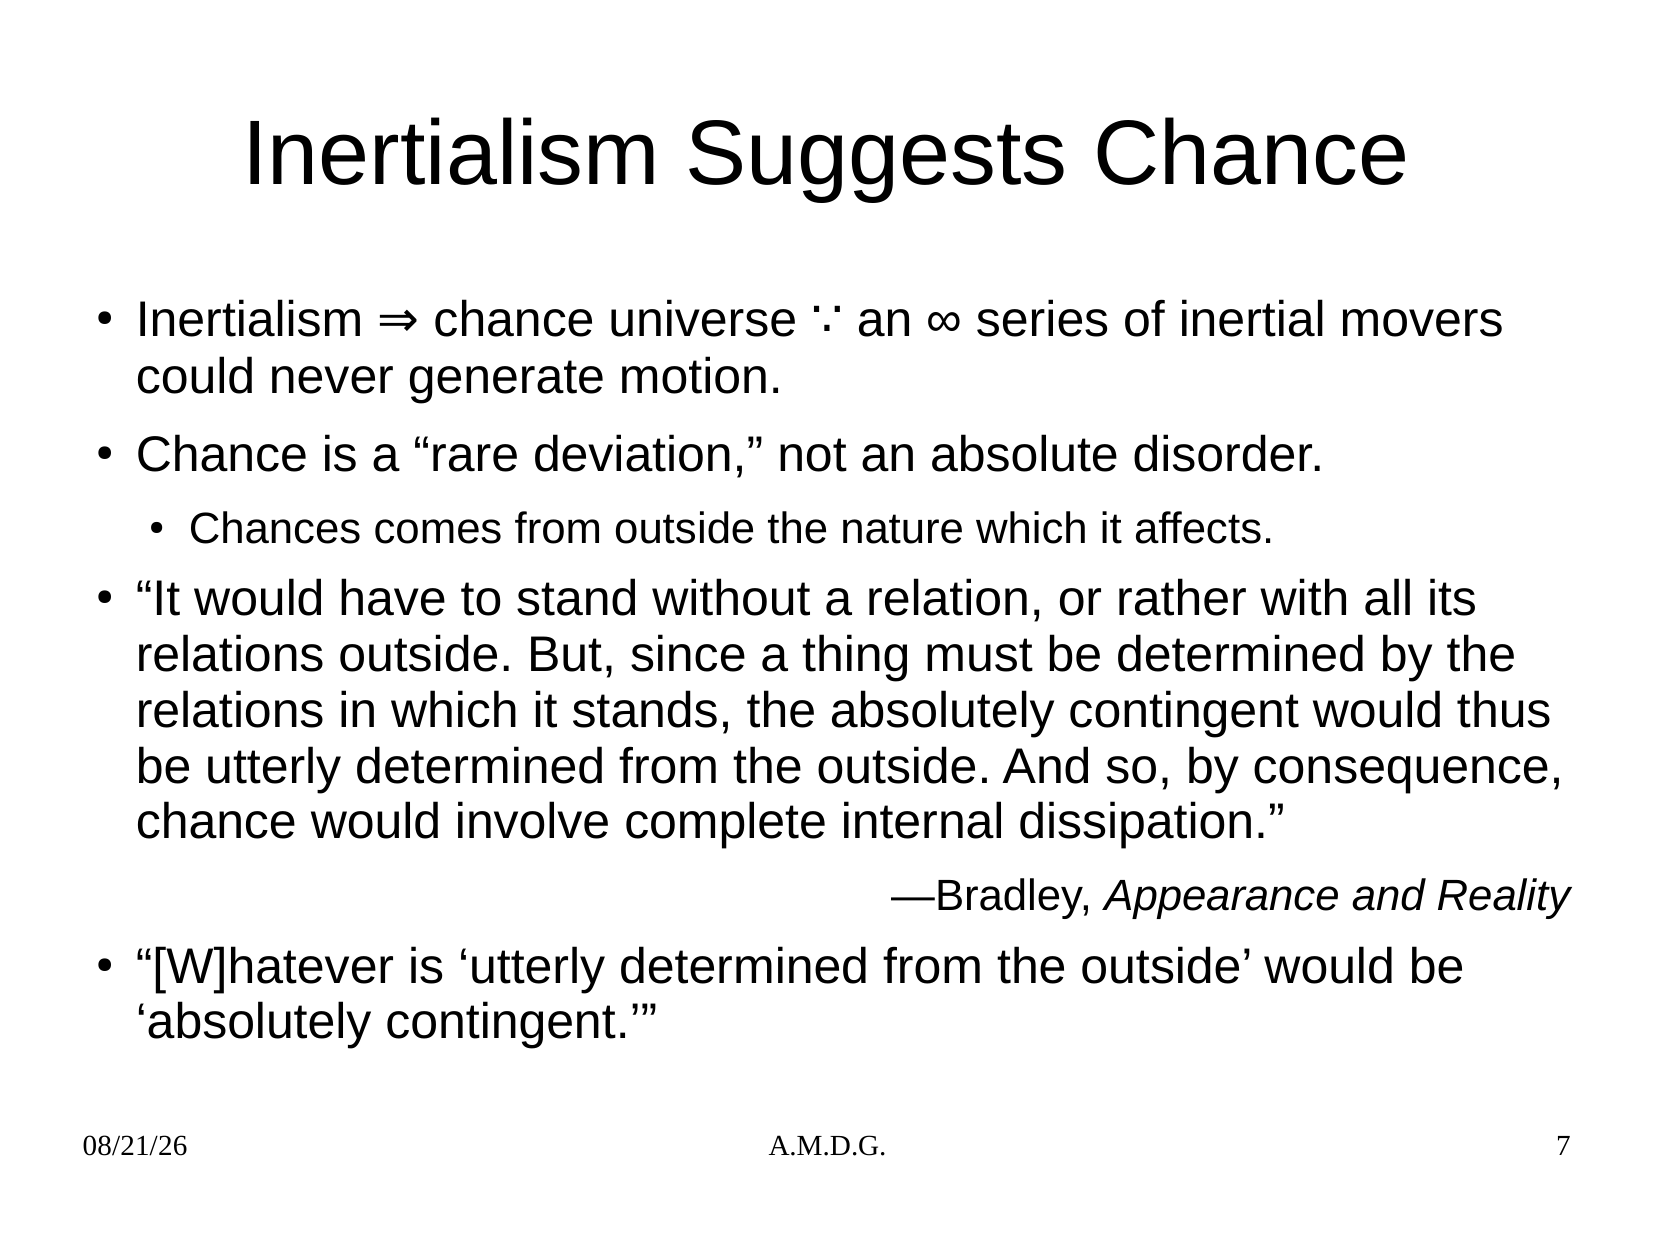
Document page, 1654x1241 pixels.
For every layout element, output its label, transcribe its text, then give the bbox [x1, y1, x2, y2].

title Inertialism Suggests Chance [82, 49, 1571, 257]
list Inertialism ⇒ chance universe ∵ an ∞ series of inertial movers could never generate motion. Chance is a “rare deviation,” not an absolute disorder. Chances comes from outside the nature which it affects. “It would have to stand without a relation, or rather with all its relations outside. But, since a thing must be determined by the relations in which it stands, the absolutely contingent would thus be utterly determined from the outside. And so, by consequence, chance would involve complete internal dissipation.” —Bradley, Appearance and Reality “[W]hatever is ‘utterly determined from the outside’ would be ‘absolutely contingent.’” [82, 290, 1571, 1109]
